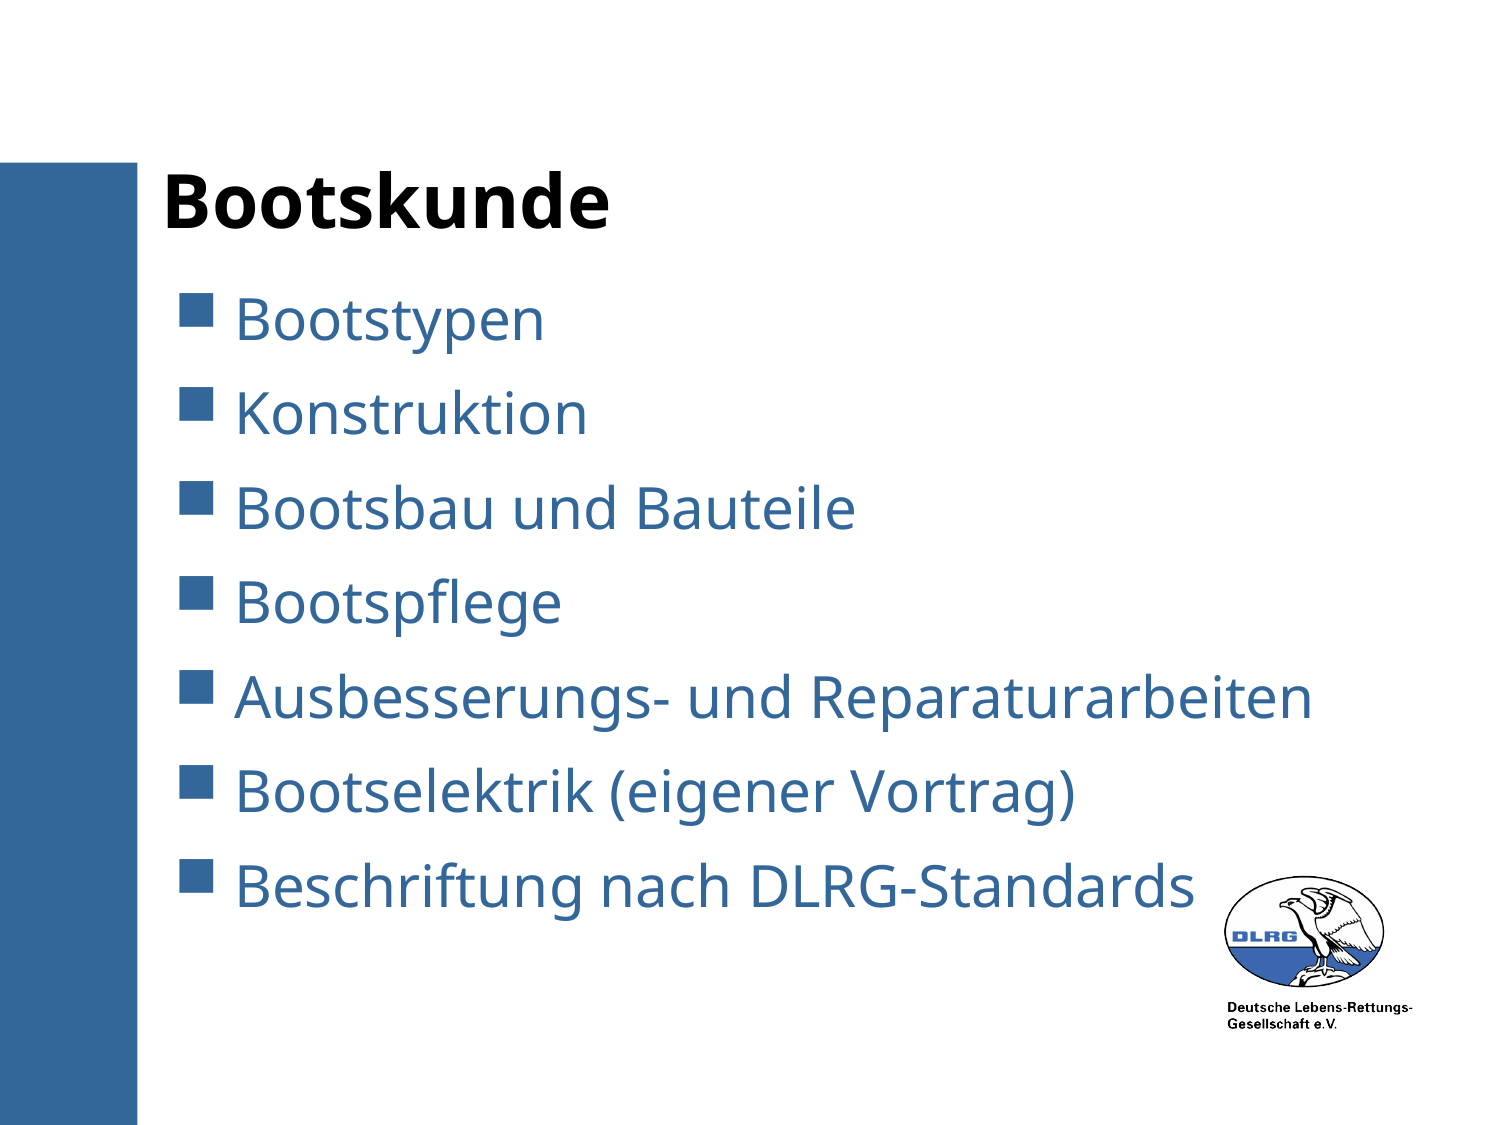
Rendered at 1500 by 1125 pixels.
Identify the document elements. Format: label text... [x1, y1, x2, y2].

text_box Bootstypen Konstruktion Bootsbau und Bauteile Bootspflege Ausbesserungs- und Reparaturarbeiten Bootselektrik (eigener Vortrag) Beschriftung nach DLRG-Standards [159, 249, 1431, 945]
text_box Bootskunde [147, 138, 1251, 259]
picture [1224, 945, 1413, 1030]
